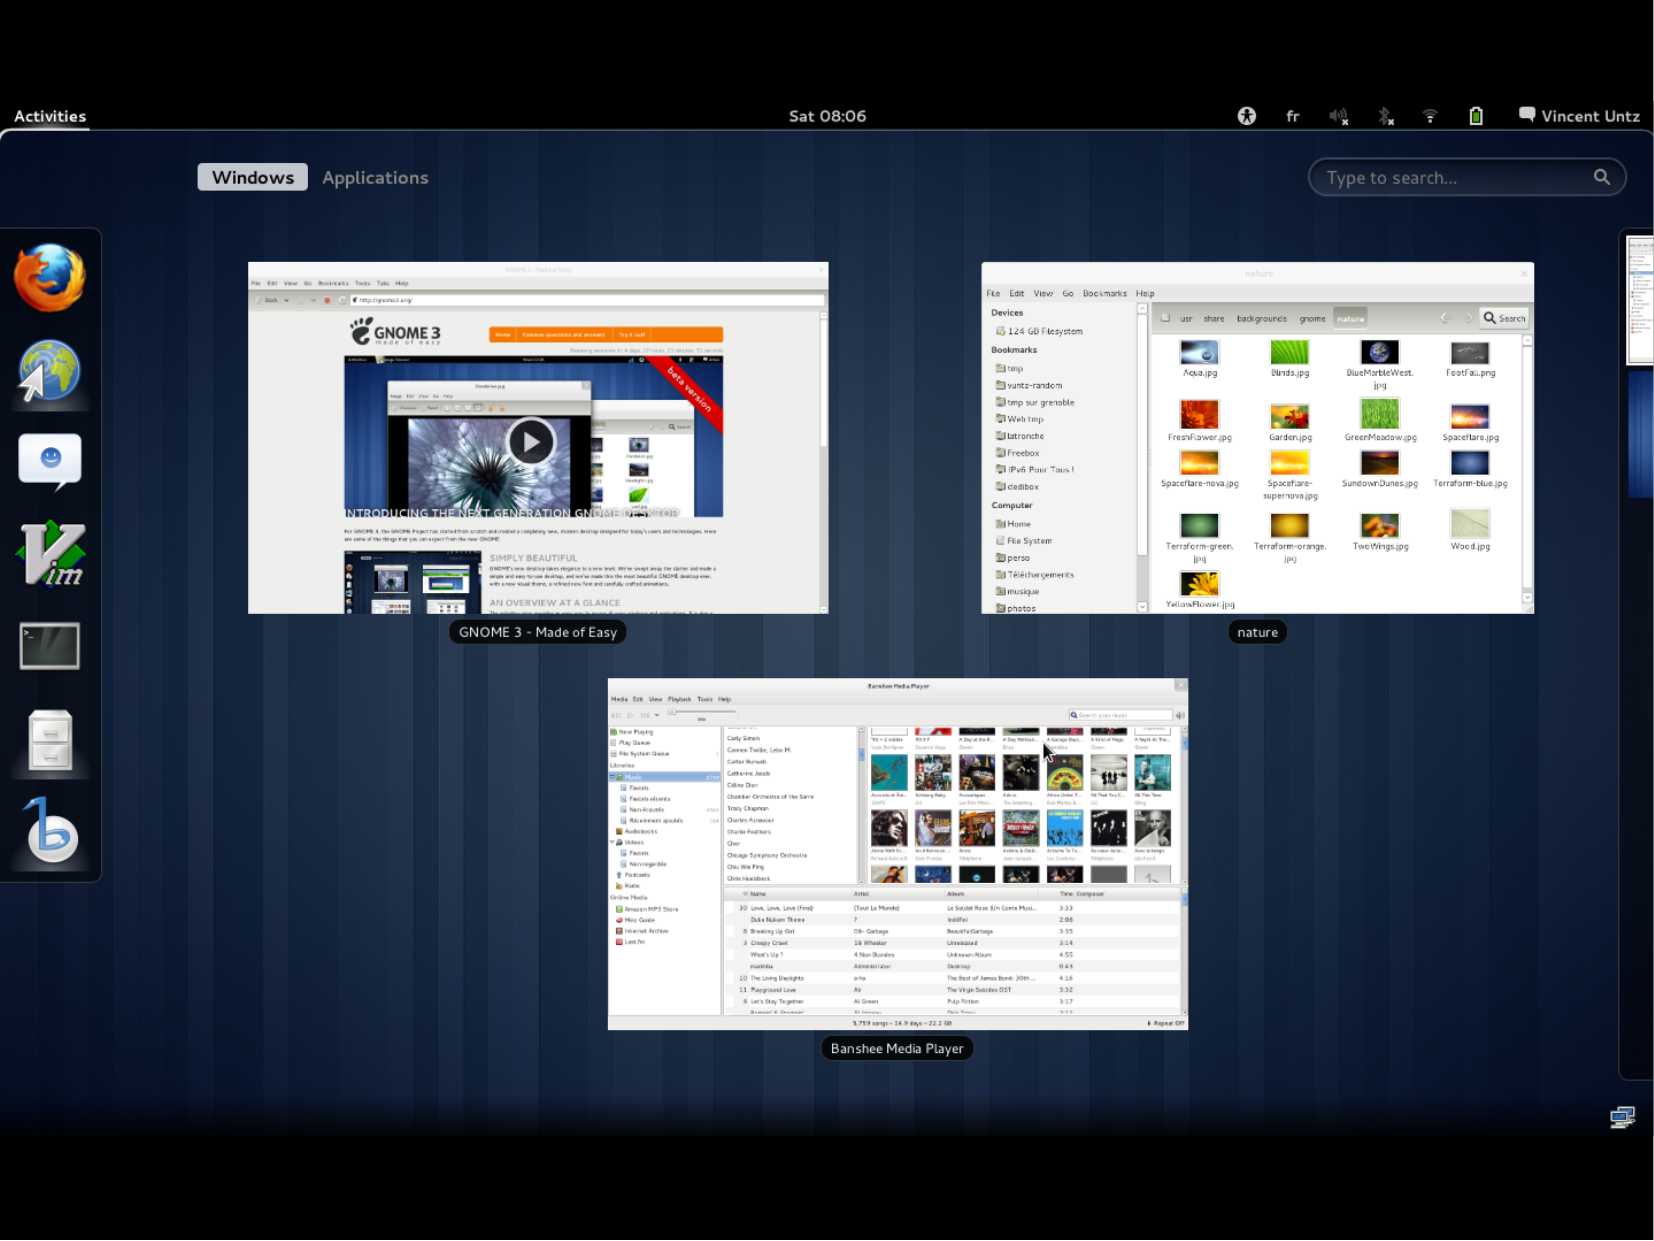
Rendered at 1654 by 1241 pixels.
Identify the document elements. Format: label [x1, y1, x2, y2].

picture [0, 101, 1654, 1136]
